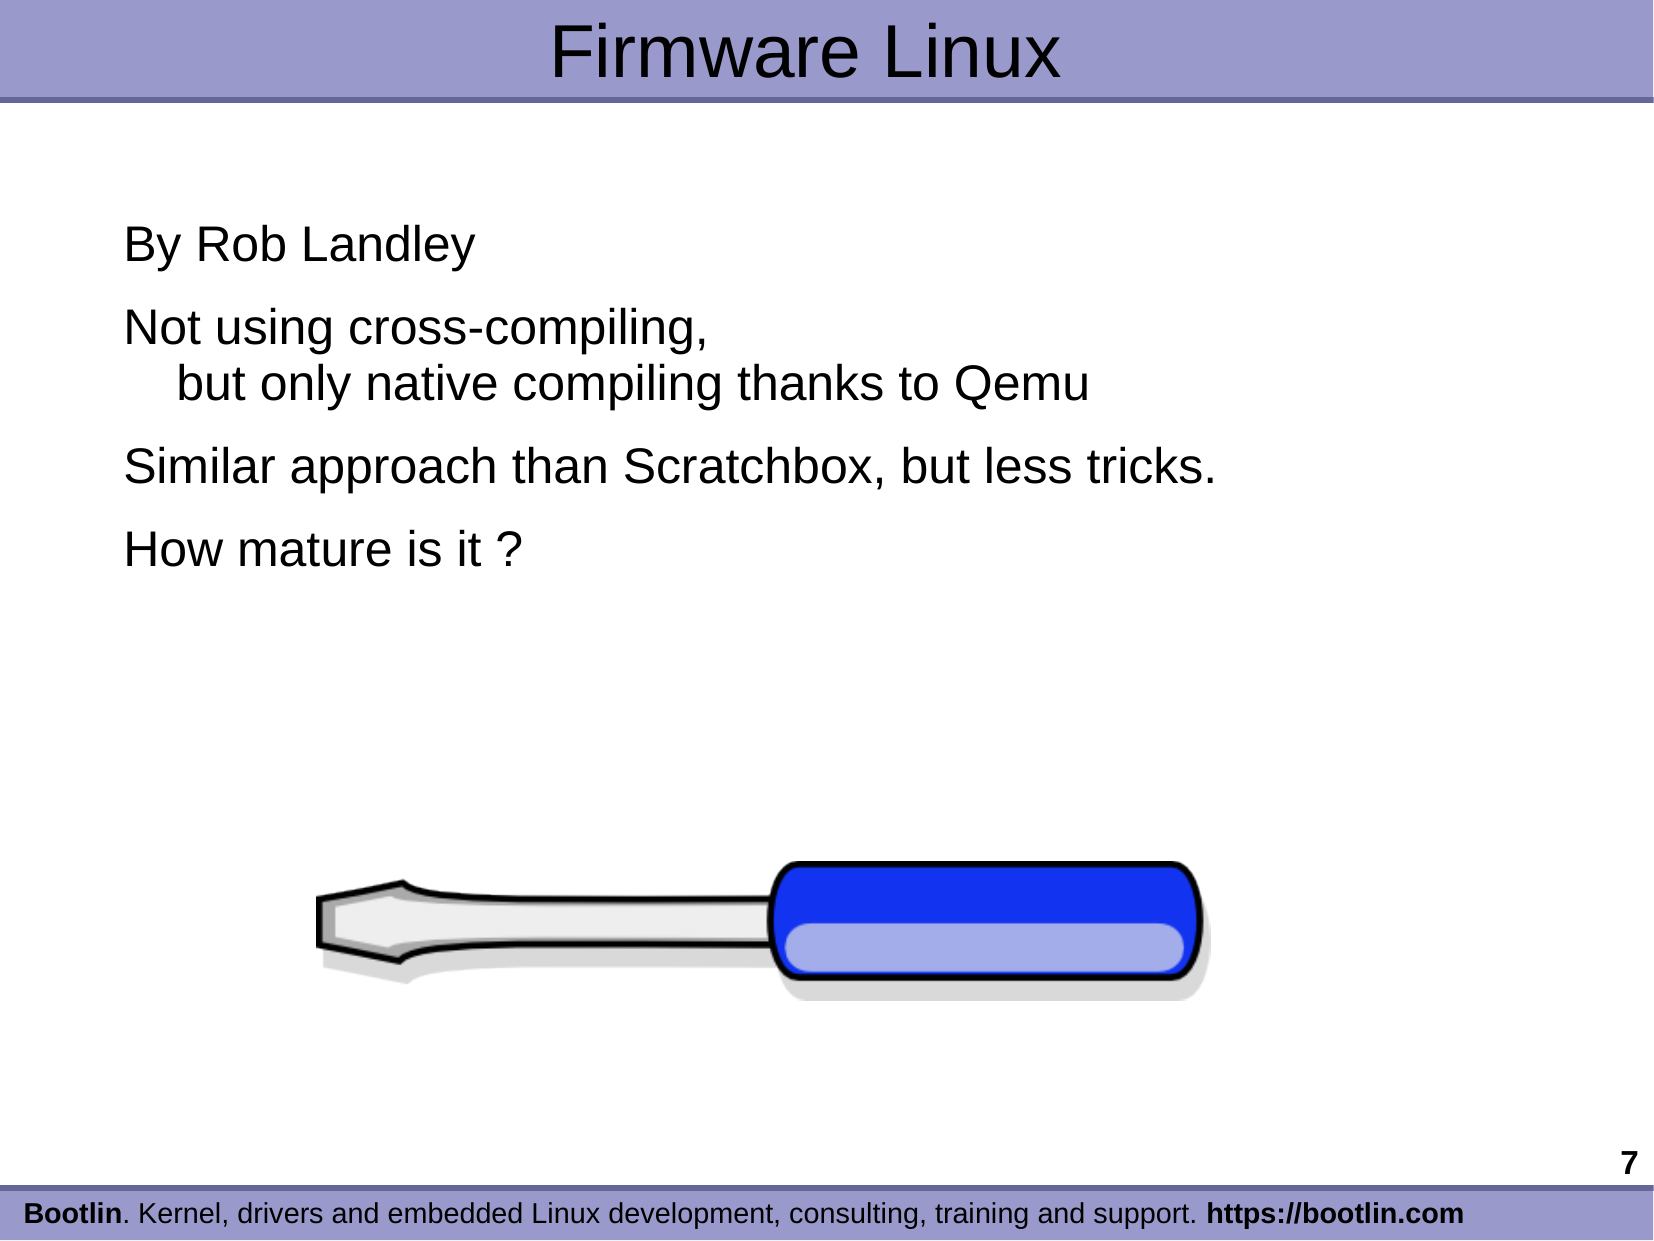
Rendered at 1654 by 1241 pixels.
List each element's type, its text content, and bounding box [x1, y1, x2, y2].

list By Rob Landley Not using cross-compiling, but only native compiling thanks to Qemu Similar approach than Scratchbox, but less tricks. How mature is it ? [105, 216, 1518, 779]
title Firmware Linux [60, 5, 1551, 97]
picture [316, 861, 1211, 1001]
